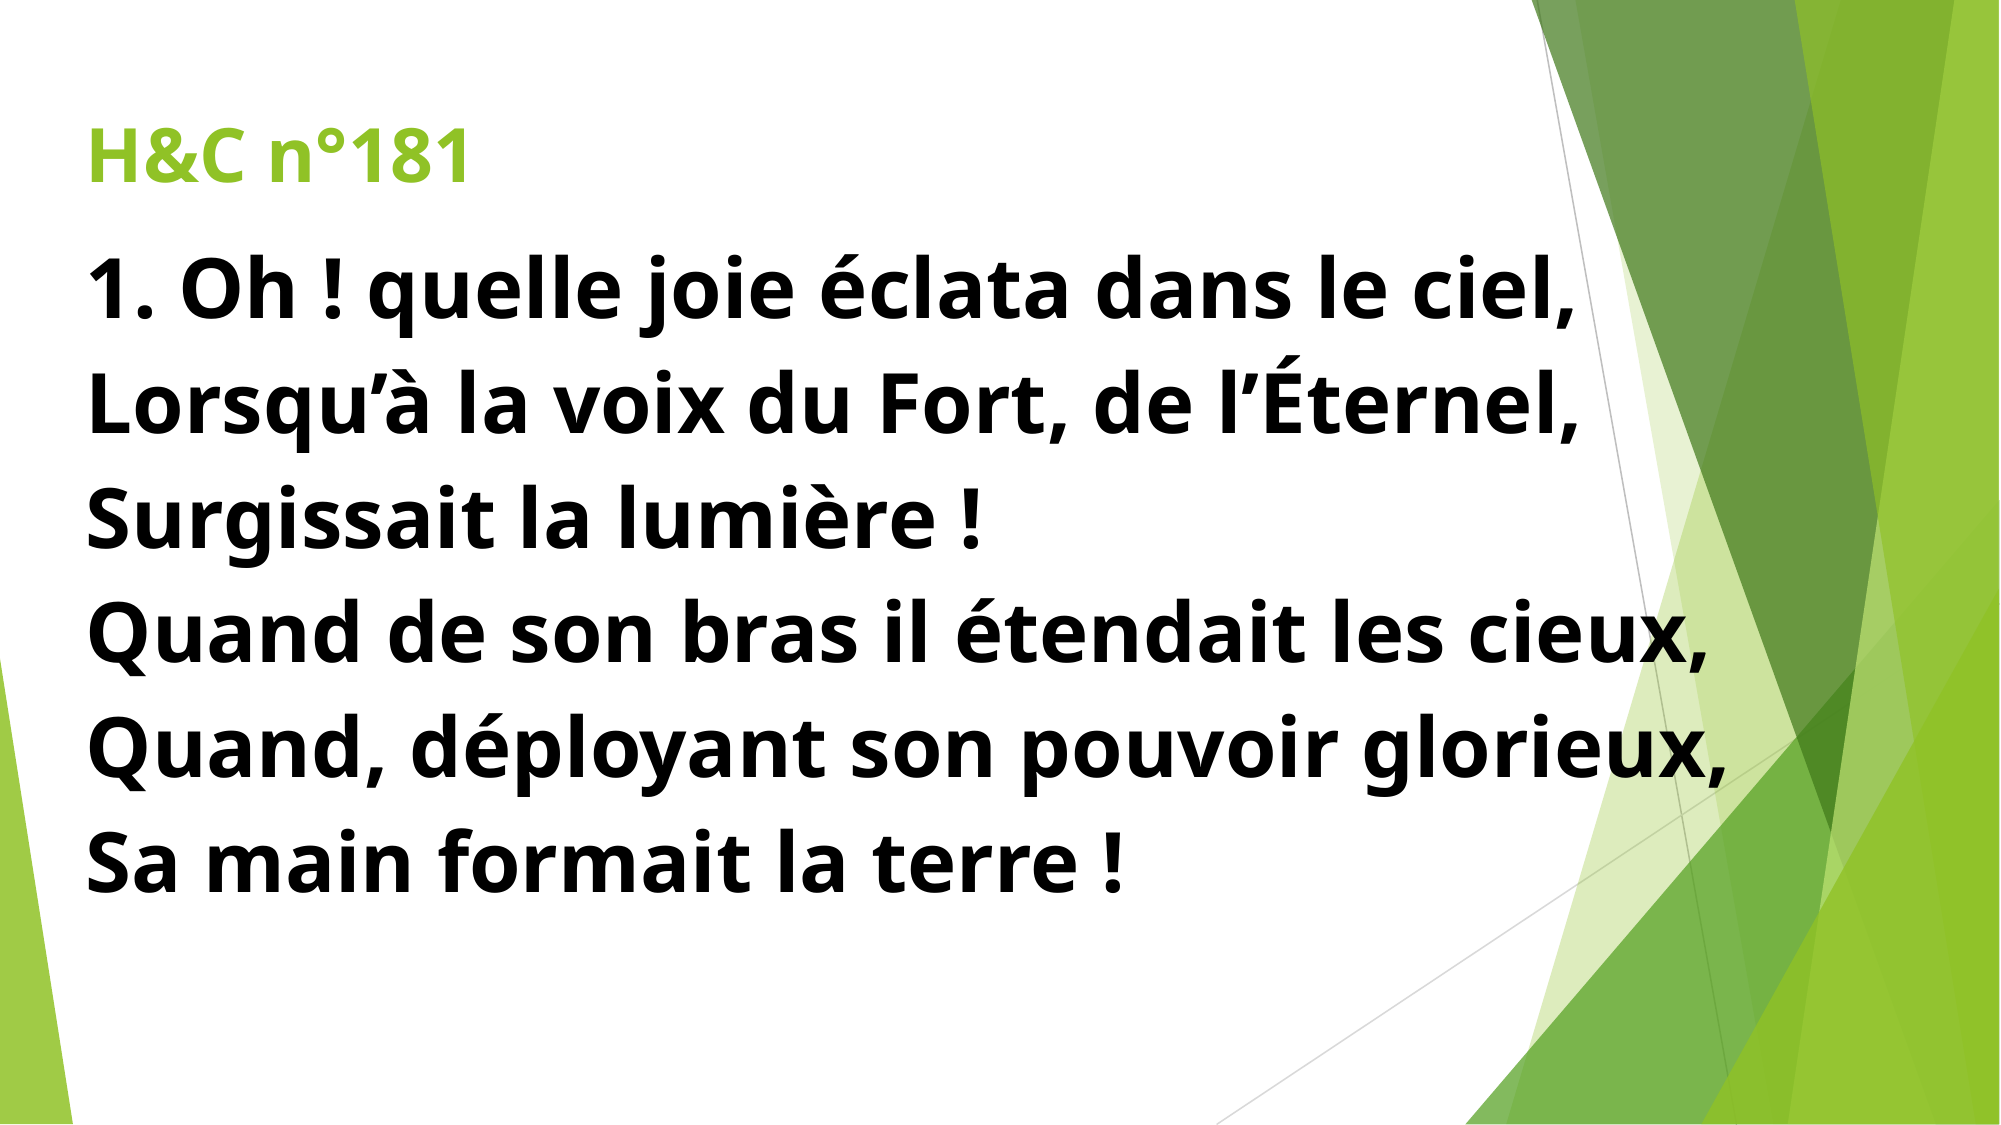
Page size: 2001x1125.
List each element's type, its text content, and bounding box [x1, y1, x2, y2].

text_box H&C n°181 [70, 99, 1522, 212]
text_box 1. Oh ! quelle joie éclata dans le ciel, Lorsqu’à la voix du Fort, de l’Éternel, Surgissait la lumière ! Quand de son bras il étendait les cieux, Quand, déployant son pouvoir glorieux, Sa main formait la terre ! [70, 212, 1961, 1074]
